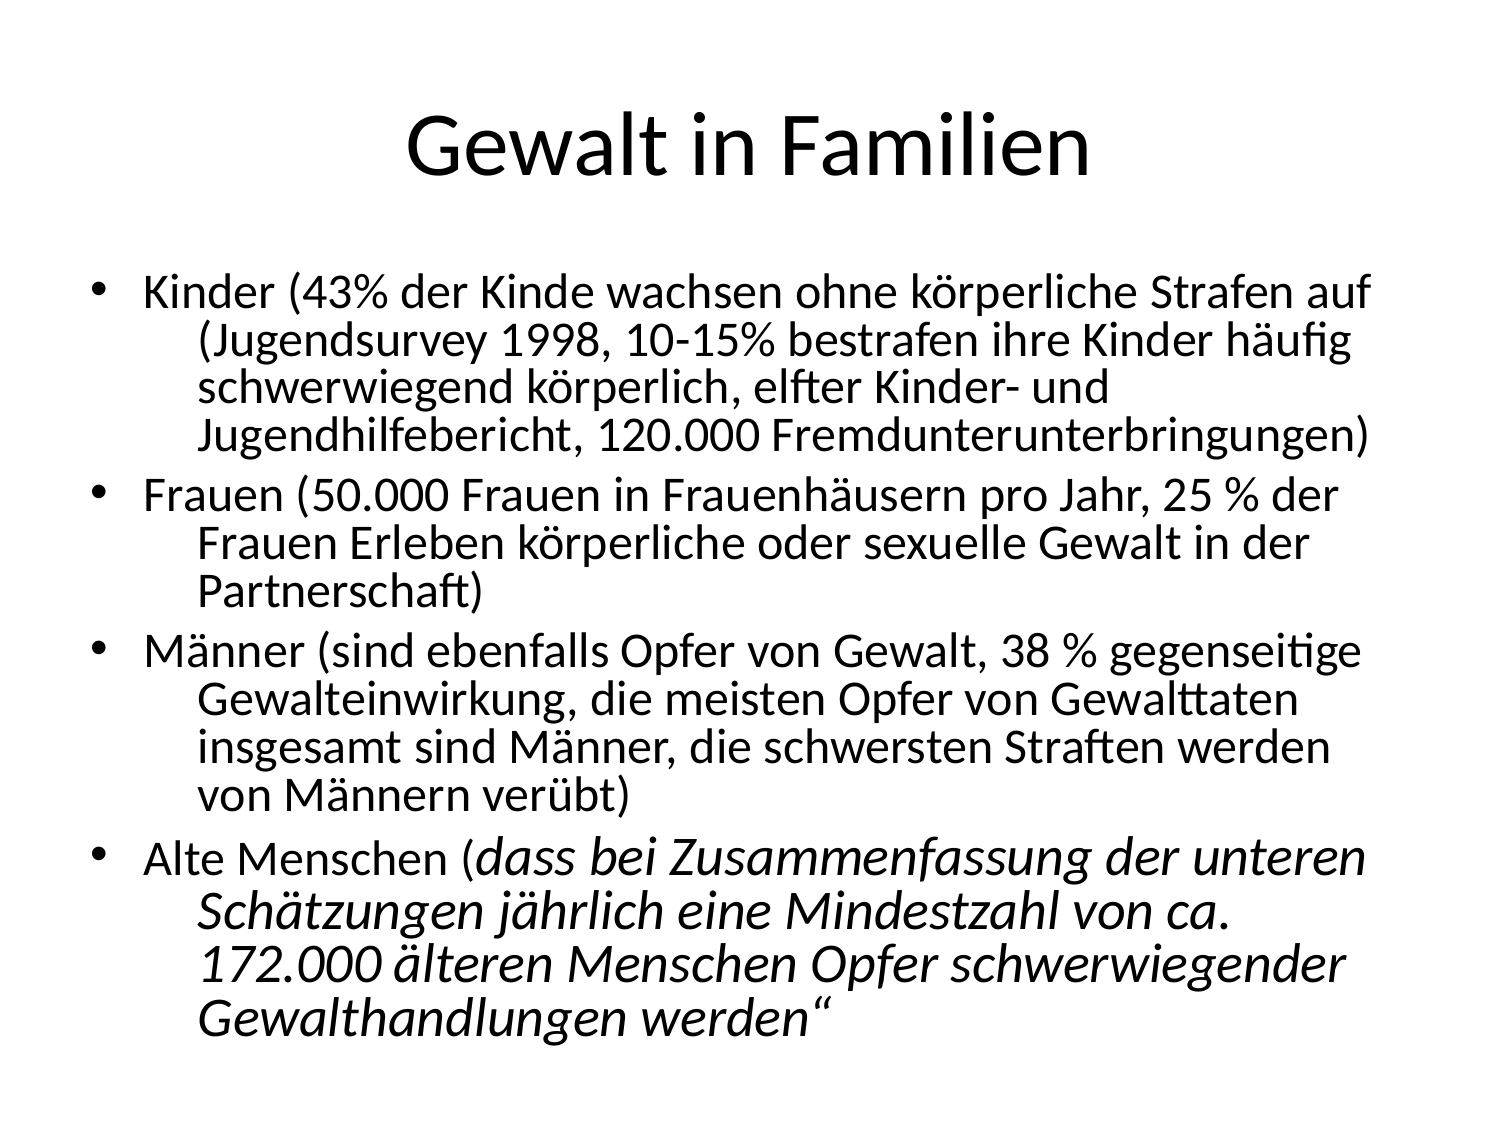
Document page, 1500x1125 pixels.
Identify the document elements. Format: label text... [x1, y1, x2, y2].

list Kinder (43% der Kinde wachsen ohne körperliche Strafen auf (Jugendsurvey 1998, 10-15% bestrafen ihre Kinder häufig schwerwiegend körperlich, elfter Kinder- und Jugendhilfebericht, 120.000 Fremdunterunterbringungen) Frauen (50.000 Frauen in Frauenhäusern pro Jahr, 25 % der Frauen Erleben körperliche oder sexuelle Gewalt in der Partnerschaft) Männer (sind ebenfalls Opfer von Gewalt, 38 % gegenseitige Gewalteinwirkung, die meisten Opfer von Gewalttaten insgesamt sind Männer, die schwersten Straften werden von Männern verübt) Alte Menschen (dass bei Zusammenfassung der unteren Schätzungen jährlich eine Mindestzahl von ca. 172.000 älteren Menschen Opfer schwerwiegender Gewalthandlungen werden“ [75, 262, 1426, 1071]
title Gewalt in Familien [75, 45, 1426, 233]
